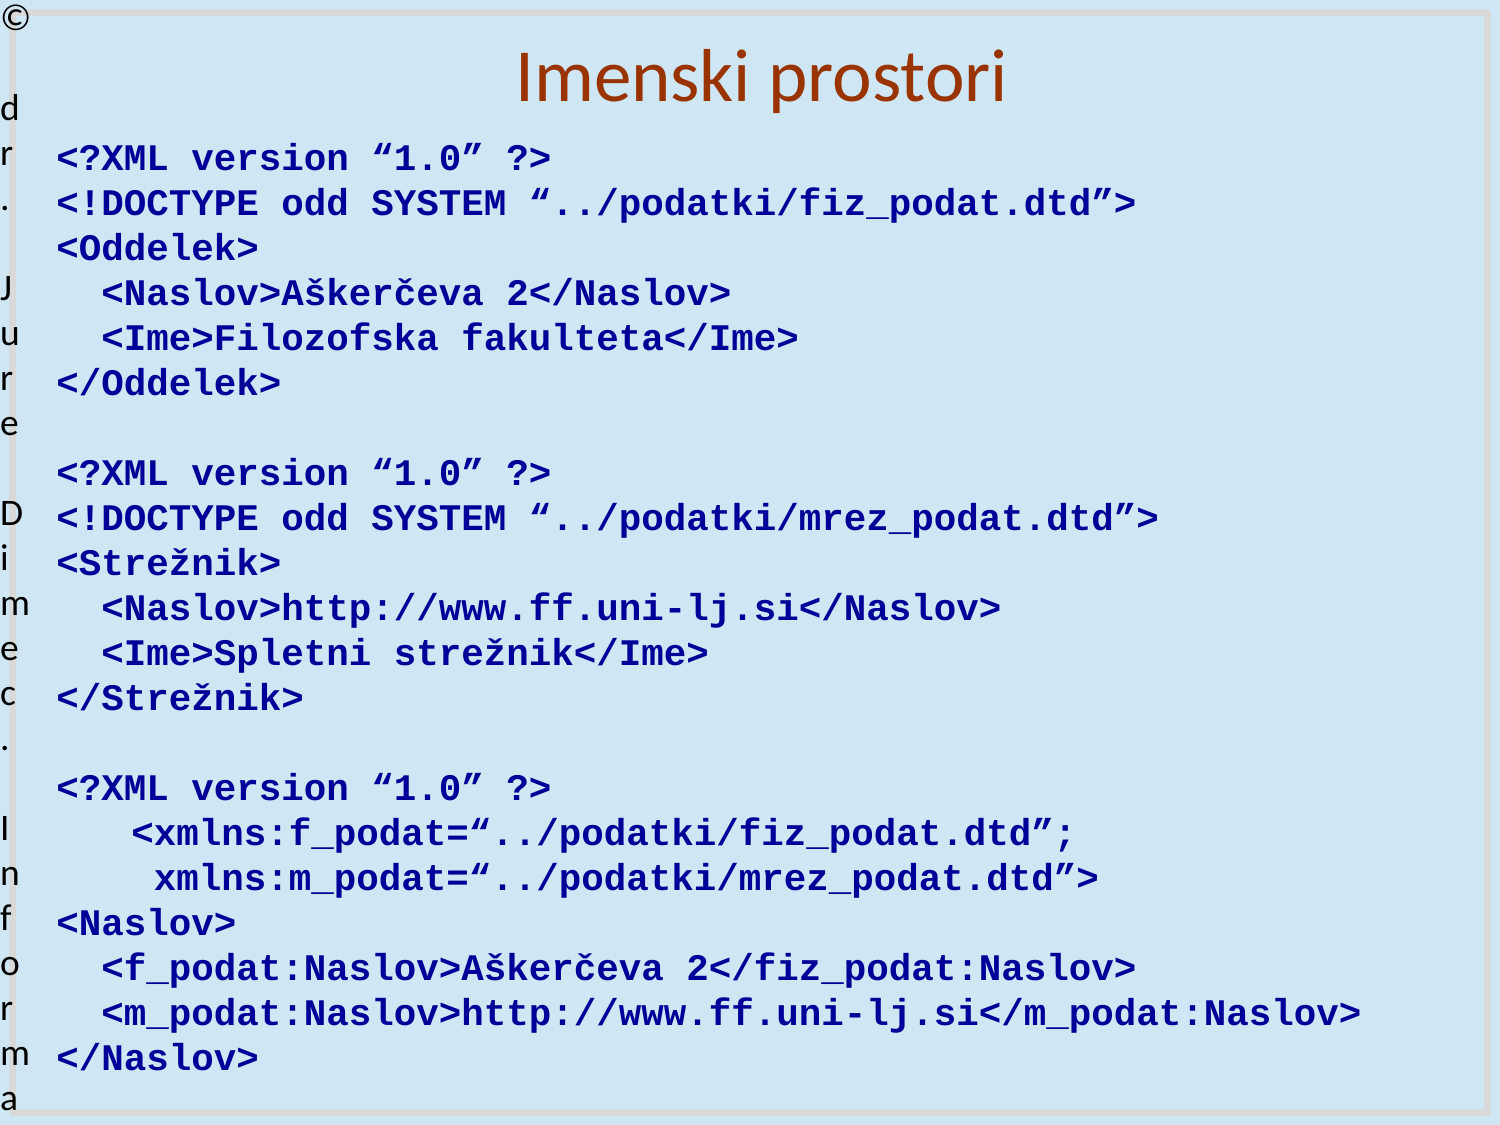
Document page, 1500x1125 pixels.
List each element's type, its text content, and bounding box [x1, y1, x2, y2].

title Imenski prostori [53, 31, 1471, 113]
list <?XML version “1.0” ?> <!DOCTYPE odd SYSTEM “../podatki/fiz_podat.dtd”> <Oddelek> <Naslov>Aškerčeva 2</Naslov> <Ime>Filozofska fakulteta</Ime> </Oddelek> <?XML version “1.0” ?> <!DOCTYPE odd SYSTEM “../podatki/mrez_podat.dtd”> <Strežnik> <Naslov>http://www.ff.uni-lj.si</Naslov> <Ime>Spletni strežnik</Ime> </Strežnik> <?XML version “1.0” ?> <xmlns:f_podat=“../podatki/fiz_podat.dtd”; xmlns:m_podat=“../podatki/mrez_podat.dtd”> <Naslov> <f_podat:Naslov>Aškerčeva 2</fiz_podat:Naslov> <m_podat:Naslov>http://www.ff.uni-lj.si</m_podat:Naslov> </Naslov> [41, 125, 1471, 1125]
